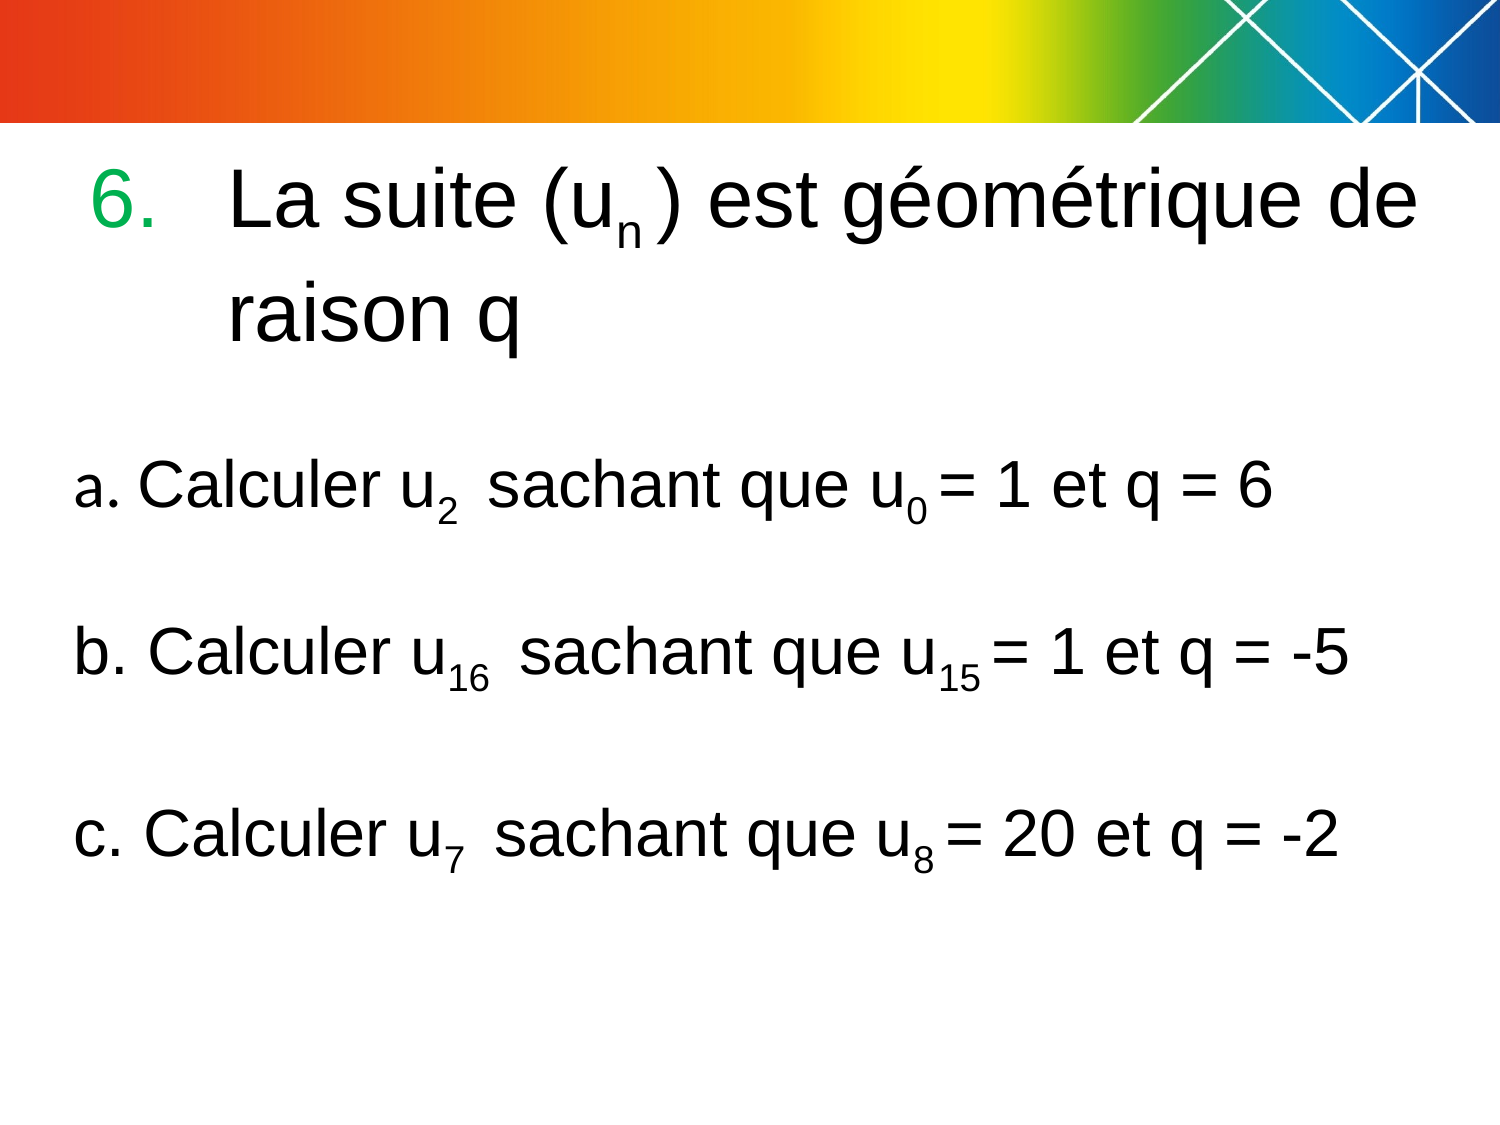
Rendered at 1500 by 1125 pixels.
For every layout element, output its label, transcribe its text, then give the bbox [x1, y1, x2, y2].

text_box La suite (un ) est géométrique de raison q [75, 164, 1500, 339]
picture [1340, 0, 1500, 123]
picture [0, 0, 1359, 123]
text_box a. Calculer u2 sachant que u0 = 1 et q = 6 b. Calculer u16 sachant que u15 = 1 et q = -5 c. Calculer u7 sachant que u8 = 20 et q = -2 [58, 433, 1442, 969]
